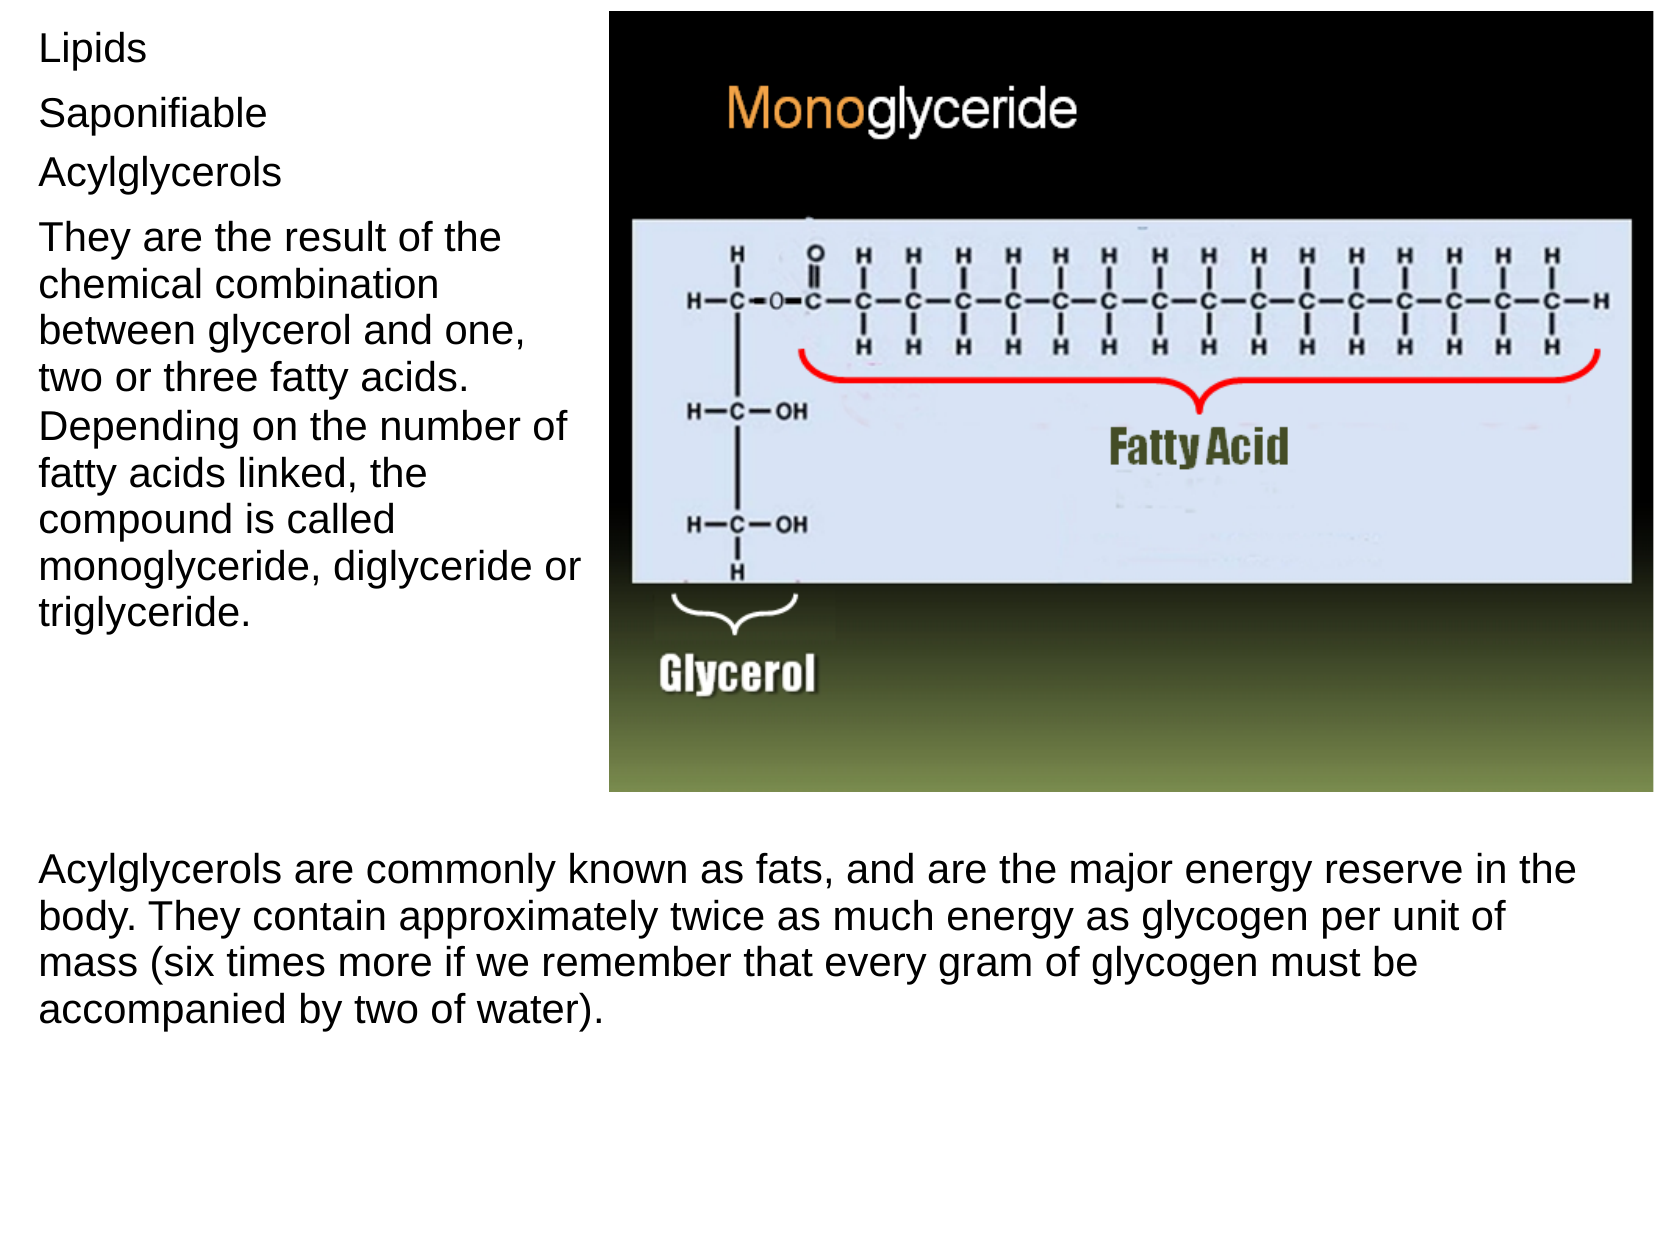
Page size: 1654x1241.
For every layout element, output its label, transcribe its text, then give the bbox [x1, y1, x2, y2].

text_box Acylglycerols [23, 141, 355, 204]
text_box Depending on the number of fatty acids linked, the compound is called monoglyceride, diglyceride or triglyceride. [23, 395, 609, 643]
text_box They are the result of the chemical combination between glycerol and one, two or three fatty acids. [23, 206, 609, 395]
text_box Saponifiable [23, 82, 284, 141]
picture [609, 11, 1654, 792]
text_box Acylglycerols are commonly known as fats, and are the major energy reserve in the body. They contain approximately twice as much energy as glycogen per unit of mass (six times more if we remember that every gram of glycogen must be accompanied by two of water). [23, 838, 1630, 1040]
text_box Lipids [23, 17, 355, 80]
